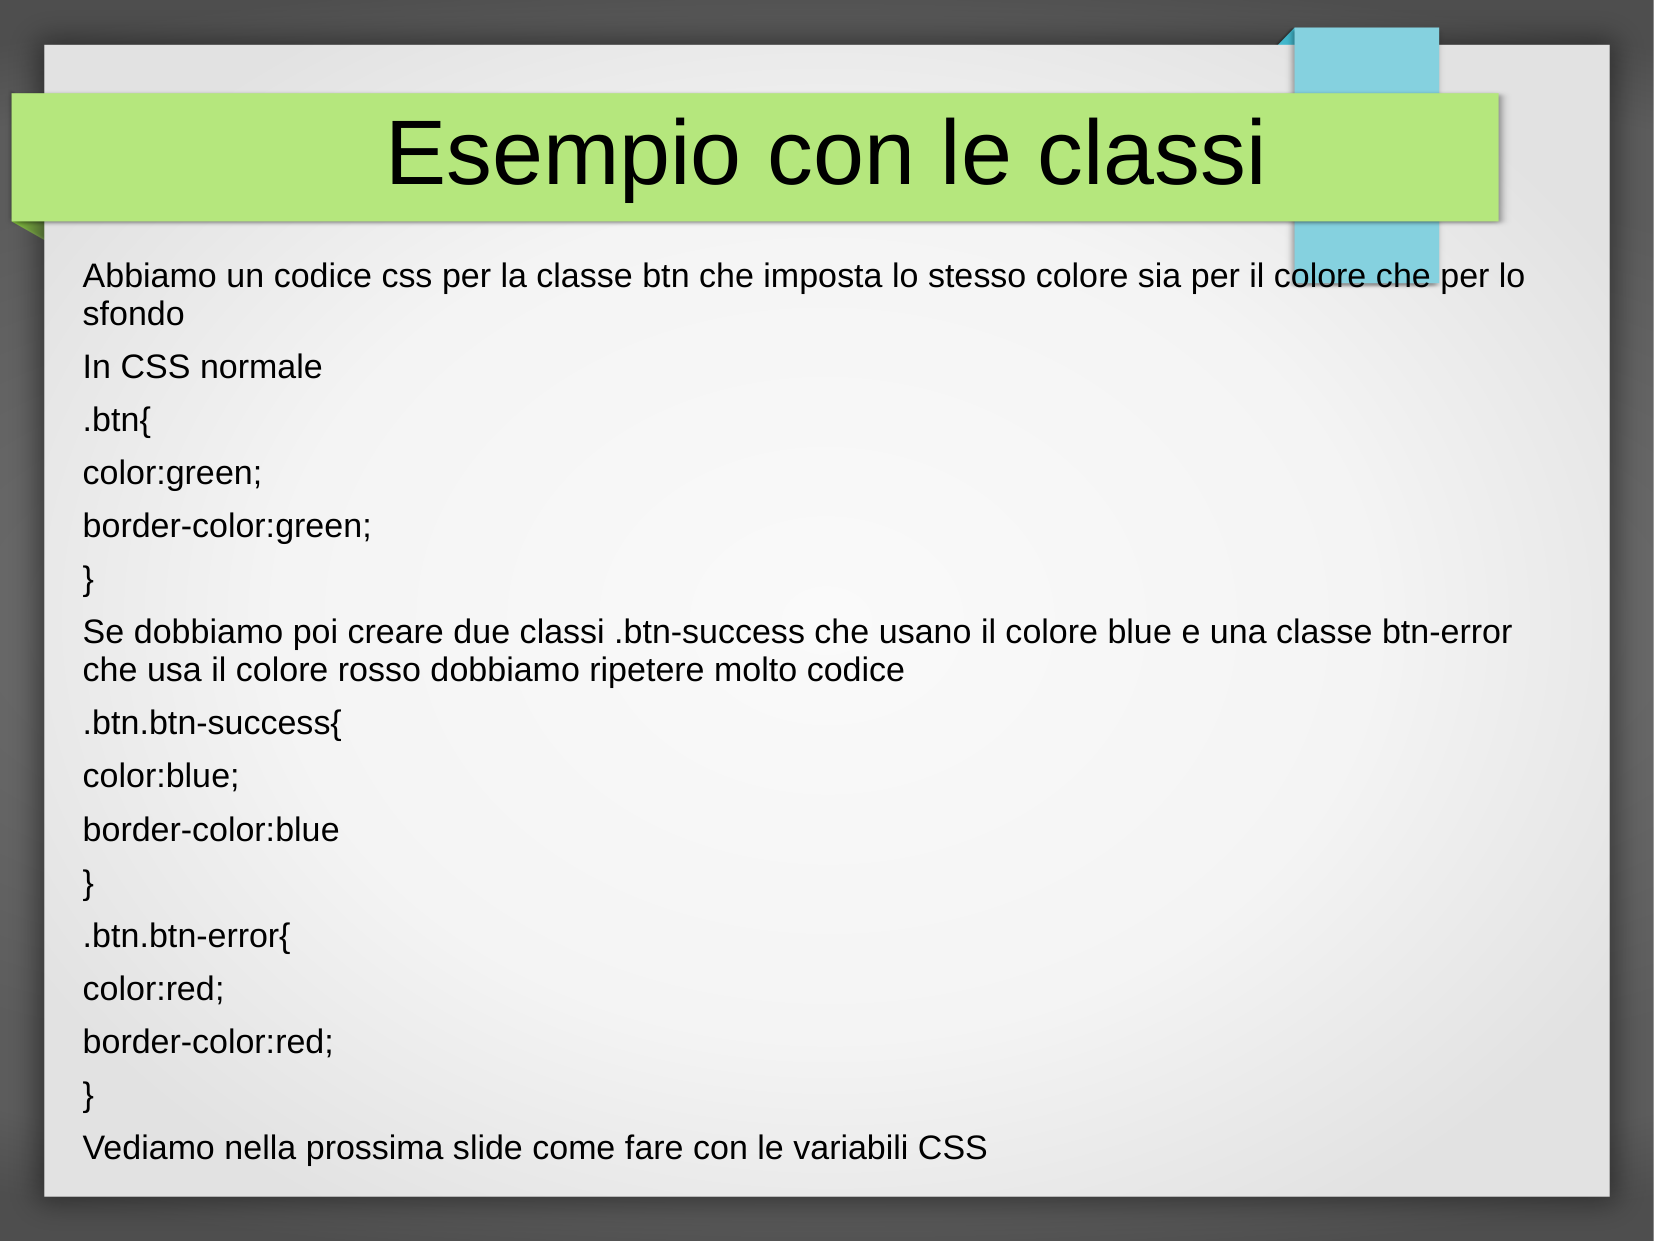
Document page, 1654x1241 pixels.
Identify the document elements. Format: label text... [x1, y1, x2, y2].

title Esempio con le classi [82, 49, 1571, 256]
picture [0, 0, 1654, 1241]
list Abbiamo un codice css per la classe btn che imposta lo stesso colore sia per il colore che per lo sfondo In CSS normale .btn{ color:green; border-color:green; } Se dobbiamo poi creare due classi .btn-success che usano il colore blue e una classe btn-error che usa il colore rosso dobbiamo ripetere molto codice .btn.btn-success{ color:blue; border-color:blue } .btn.btn-error{ color:red; border-color:red; } Vediamo nella prossima slide come fare con le variabili CSS [82, 256, 1571, 1182]
